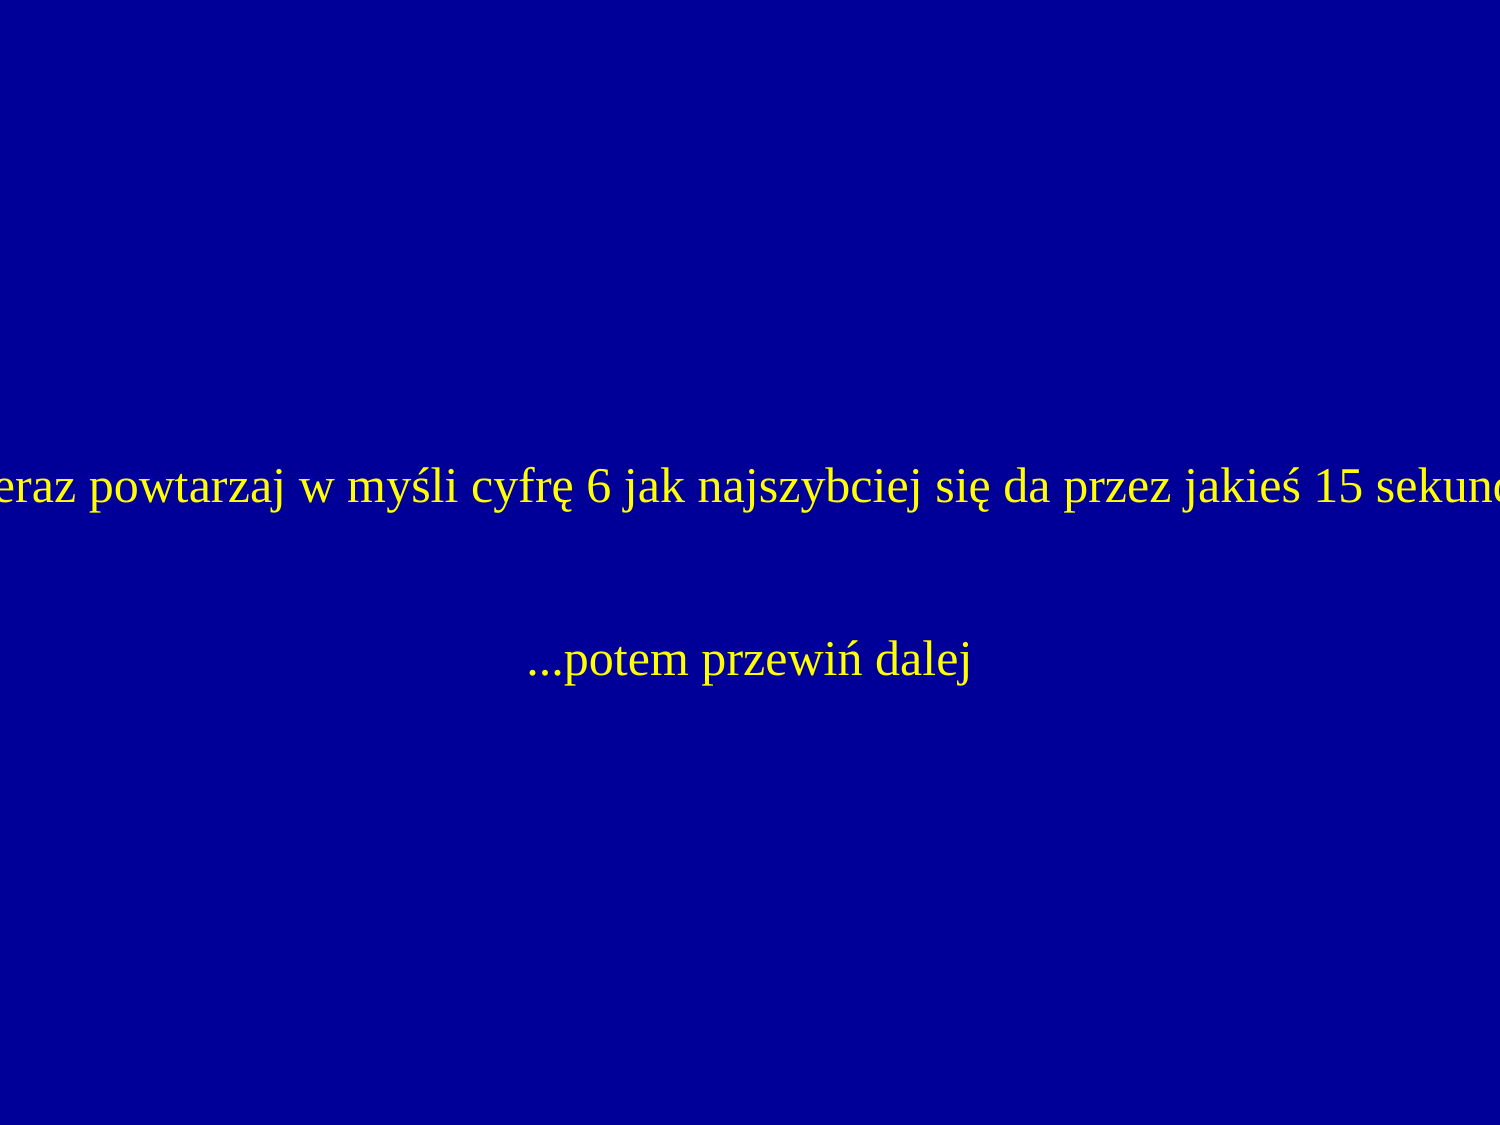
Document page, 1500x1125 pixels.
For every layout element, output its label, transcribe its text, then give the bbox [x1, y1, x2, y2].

text_box A teraz powtarzaj w myśli cyfrę 6 jak najszybciej się da przez jakieś 15 sekund.... ...potem przewiń dalej [0, 450, 1500, 694]
